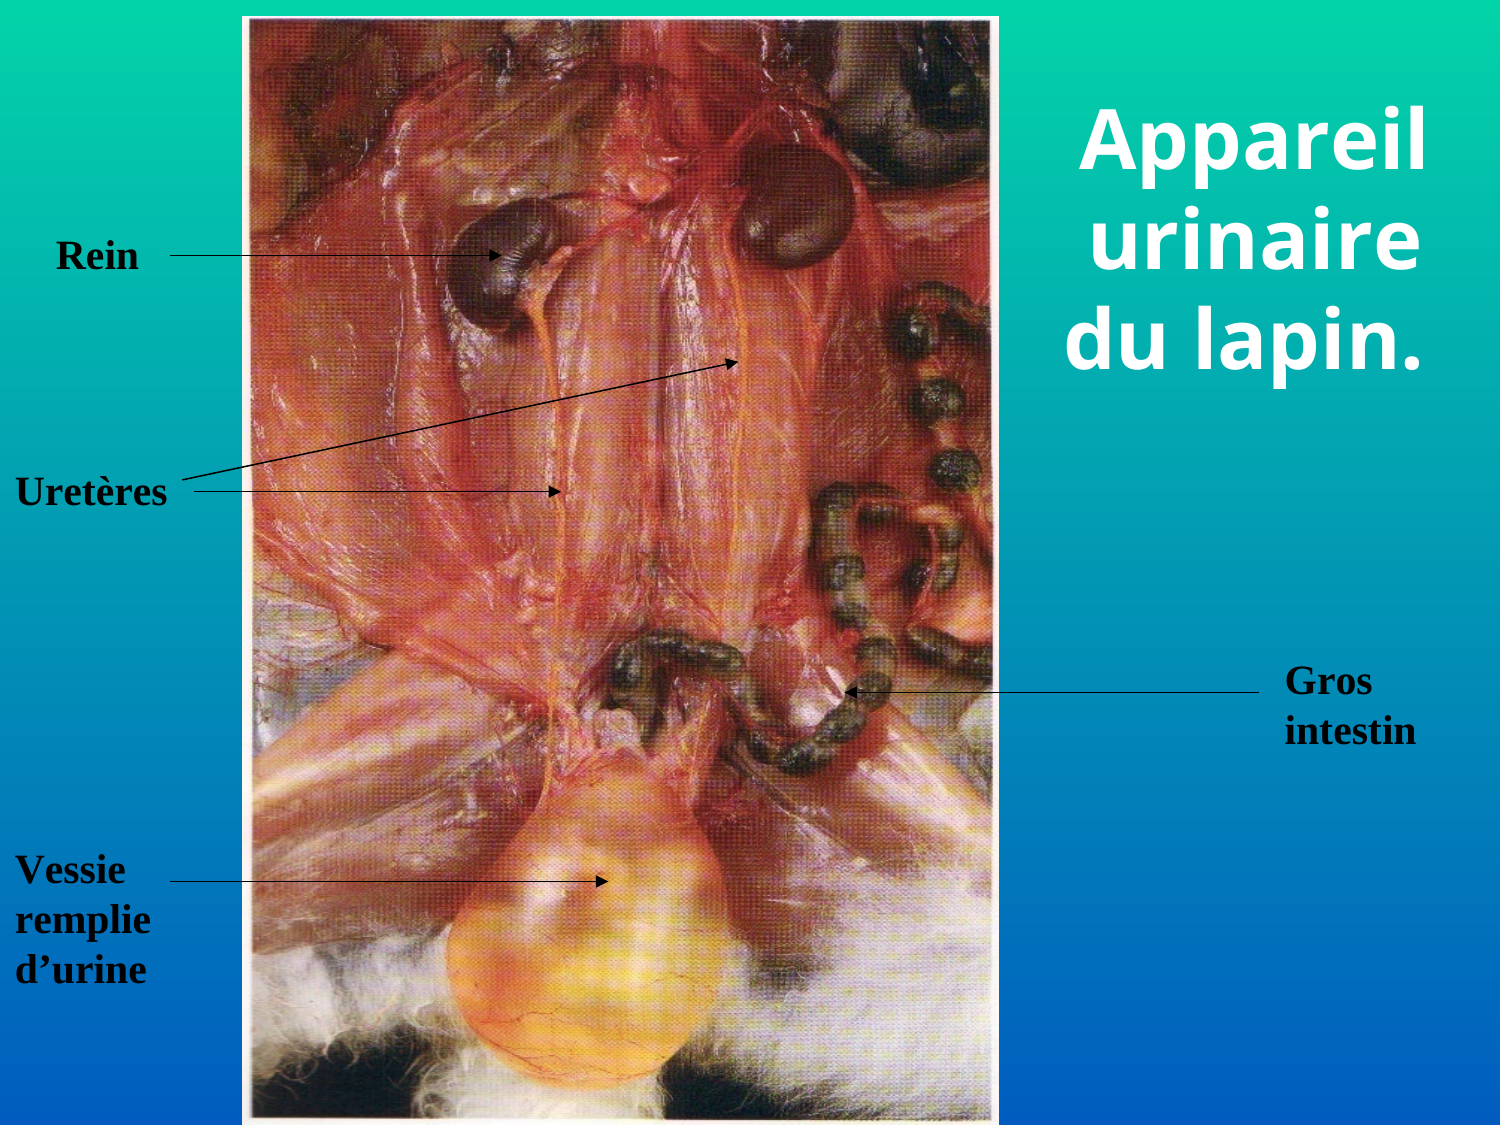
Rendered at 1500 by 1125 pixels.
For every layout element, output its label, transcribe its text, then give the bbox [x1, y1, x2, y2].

text_box Appareil urinaire du lapin. [1009, 78, 1500, 394]
picture [0, 16, 1500, 1125]
text_box Rein [41, 220, 172, 286]
text_box Vessie remplie d’urine [0, 834, 189, 1000]
text_box Gros intestin [1269, 645, 1500, 761]
text_box Uretères [0, 456, 202, 522]
